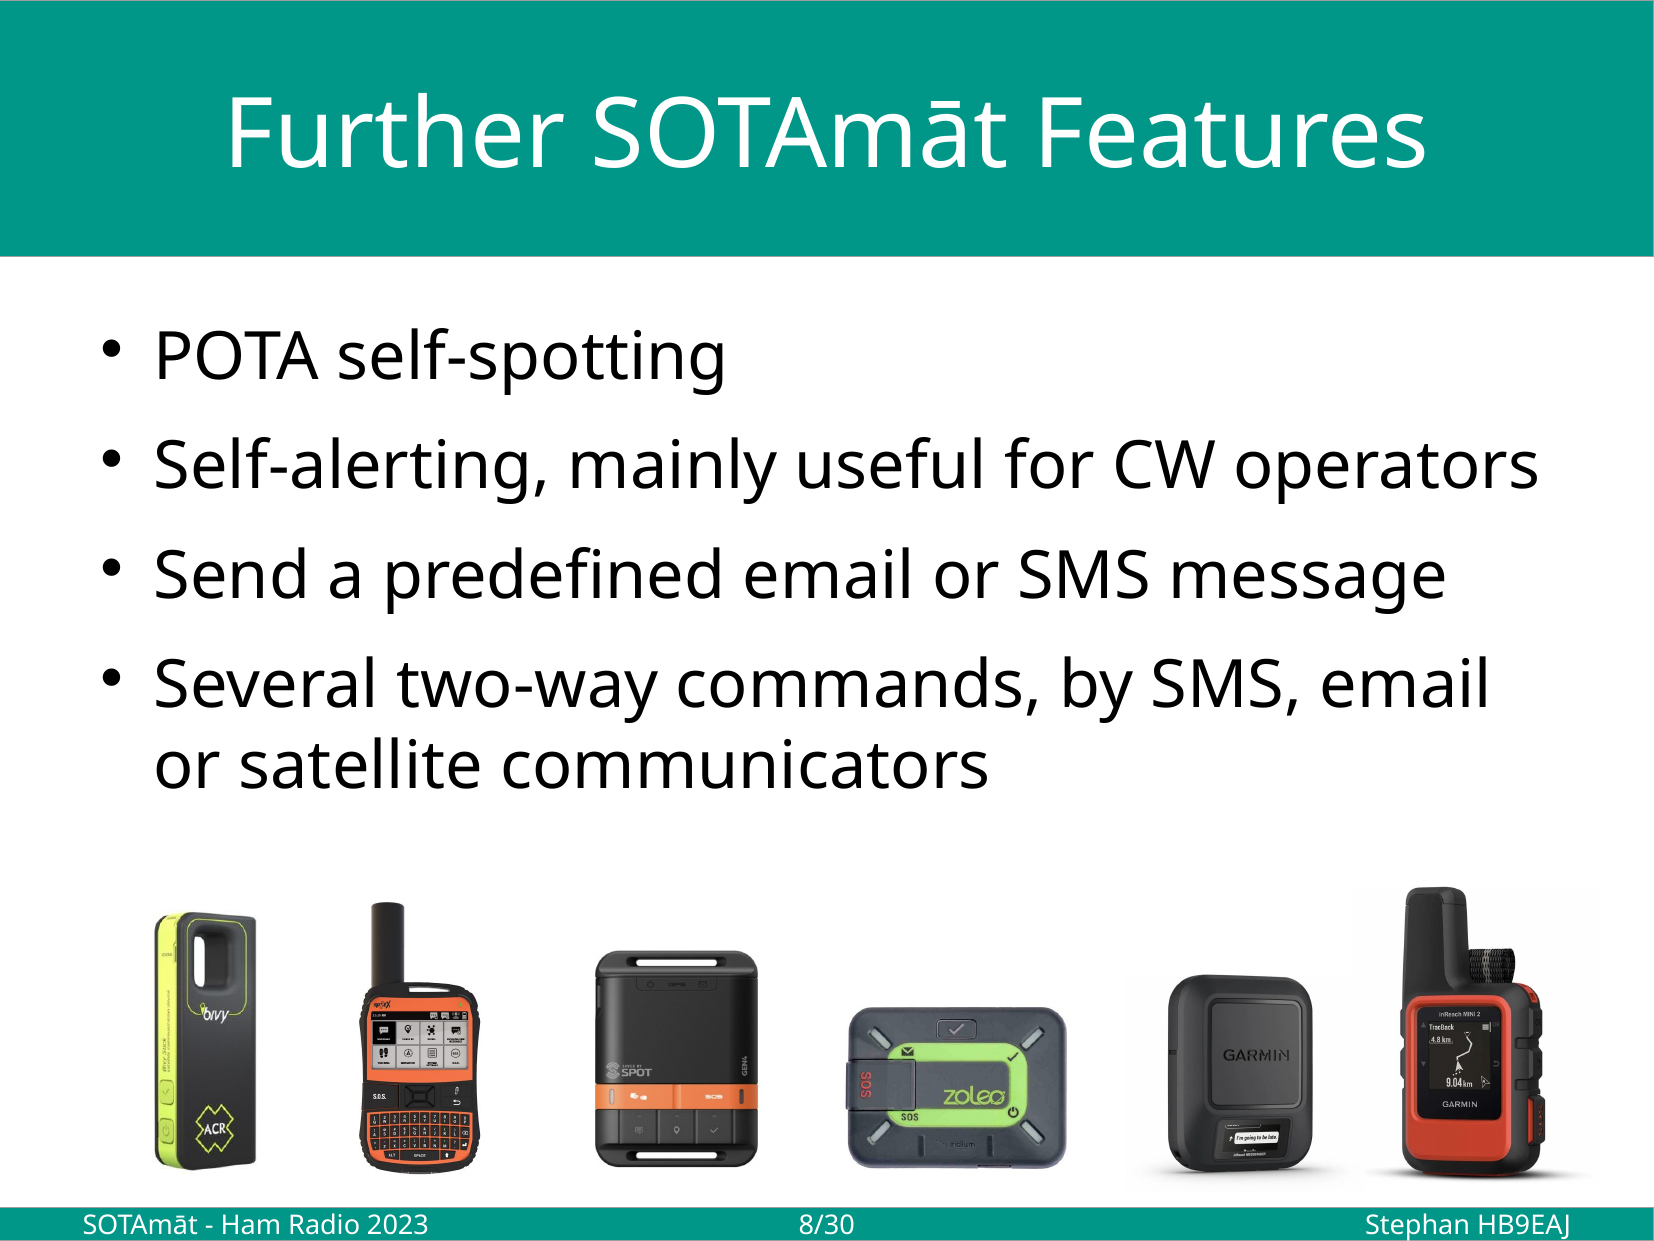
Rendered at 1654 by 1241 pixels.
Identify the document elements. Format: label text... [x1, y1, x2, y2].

picture [152, 909, 258, 1175]
picture [595, 950, 761, 1169]
picture [1126, 885, 1600, 1193]
title Further SOTAmāt Features [82, 0, 1571, 257]
picture [843, 1003, 1068, 1170]
picture [359, 902, 481, 1175]
list POTA self-spotting Self-alerting, mainly useful for CW operators Send a predefined email or SMS message Several two-way commands, by SMS, email or satellite communicators [82, 312, 1571, 1181]
